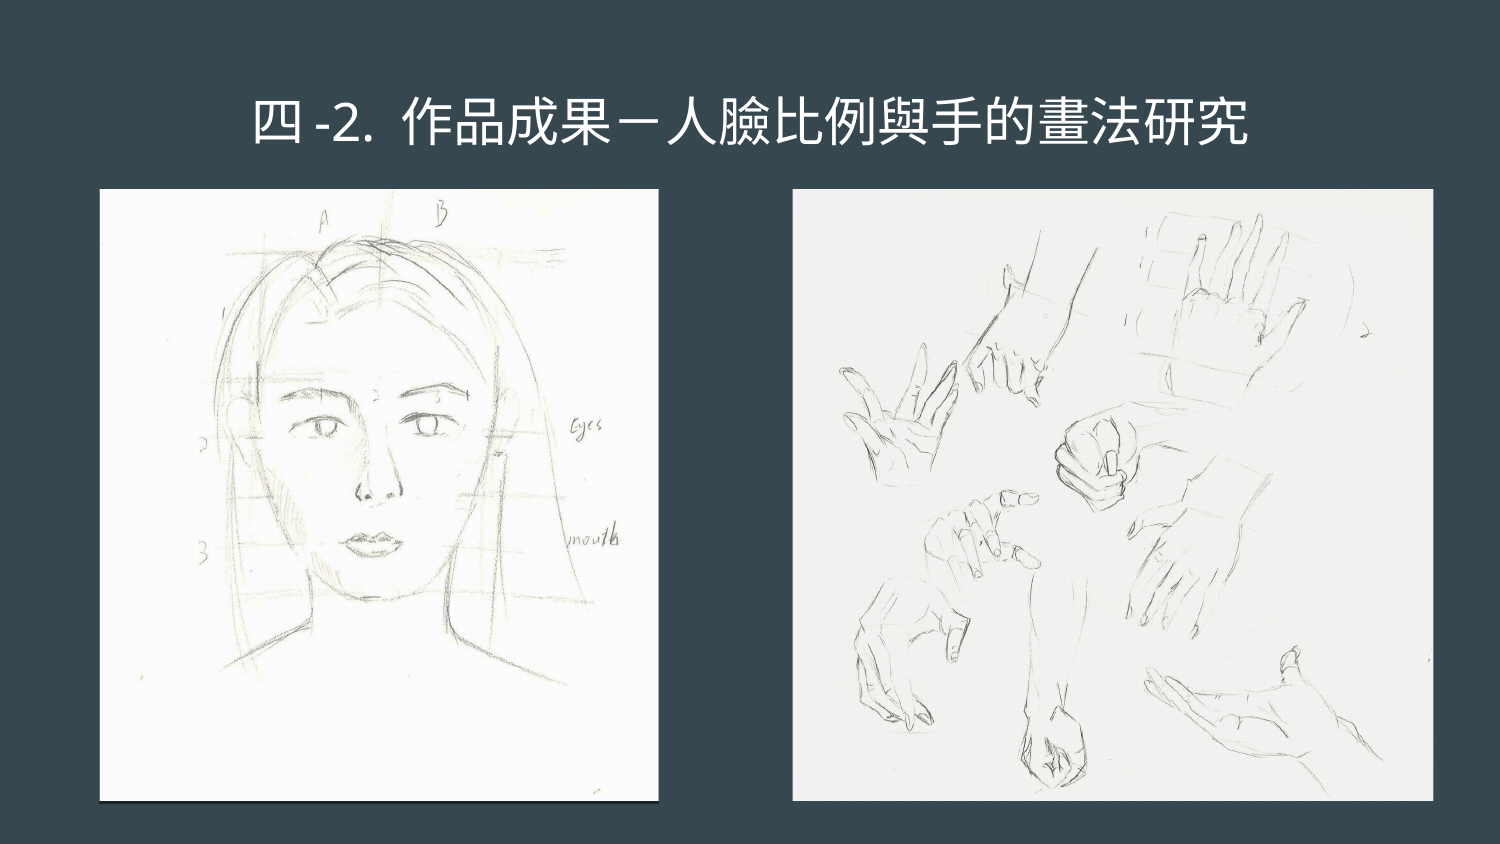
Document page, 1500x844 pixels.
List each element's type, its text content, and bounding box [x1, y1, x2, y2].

title 四-2. 作品成果－人臉比例與手的畫法研究 [51, 72, 1449, 167]
picture [792, 189, 1434, 801]
picture [99, 189, 659, 801]
